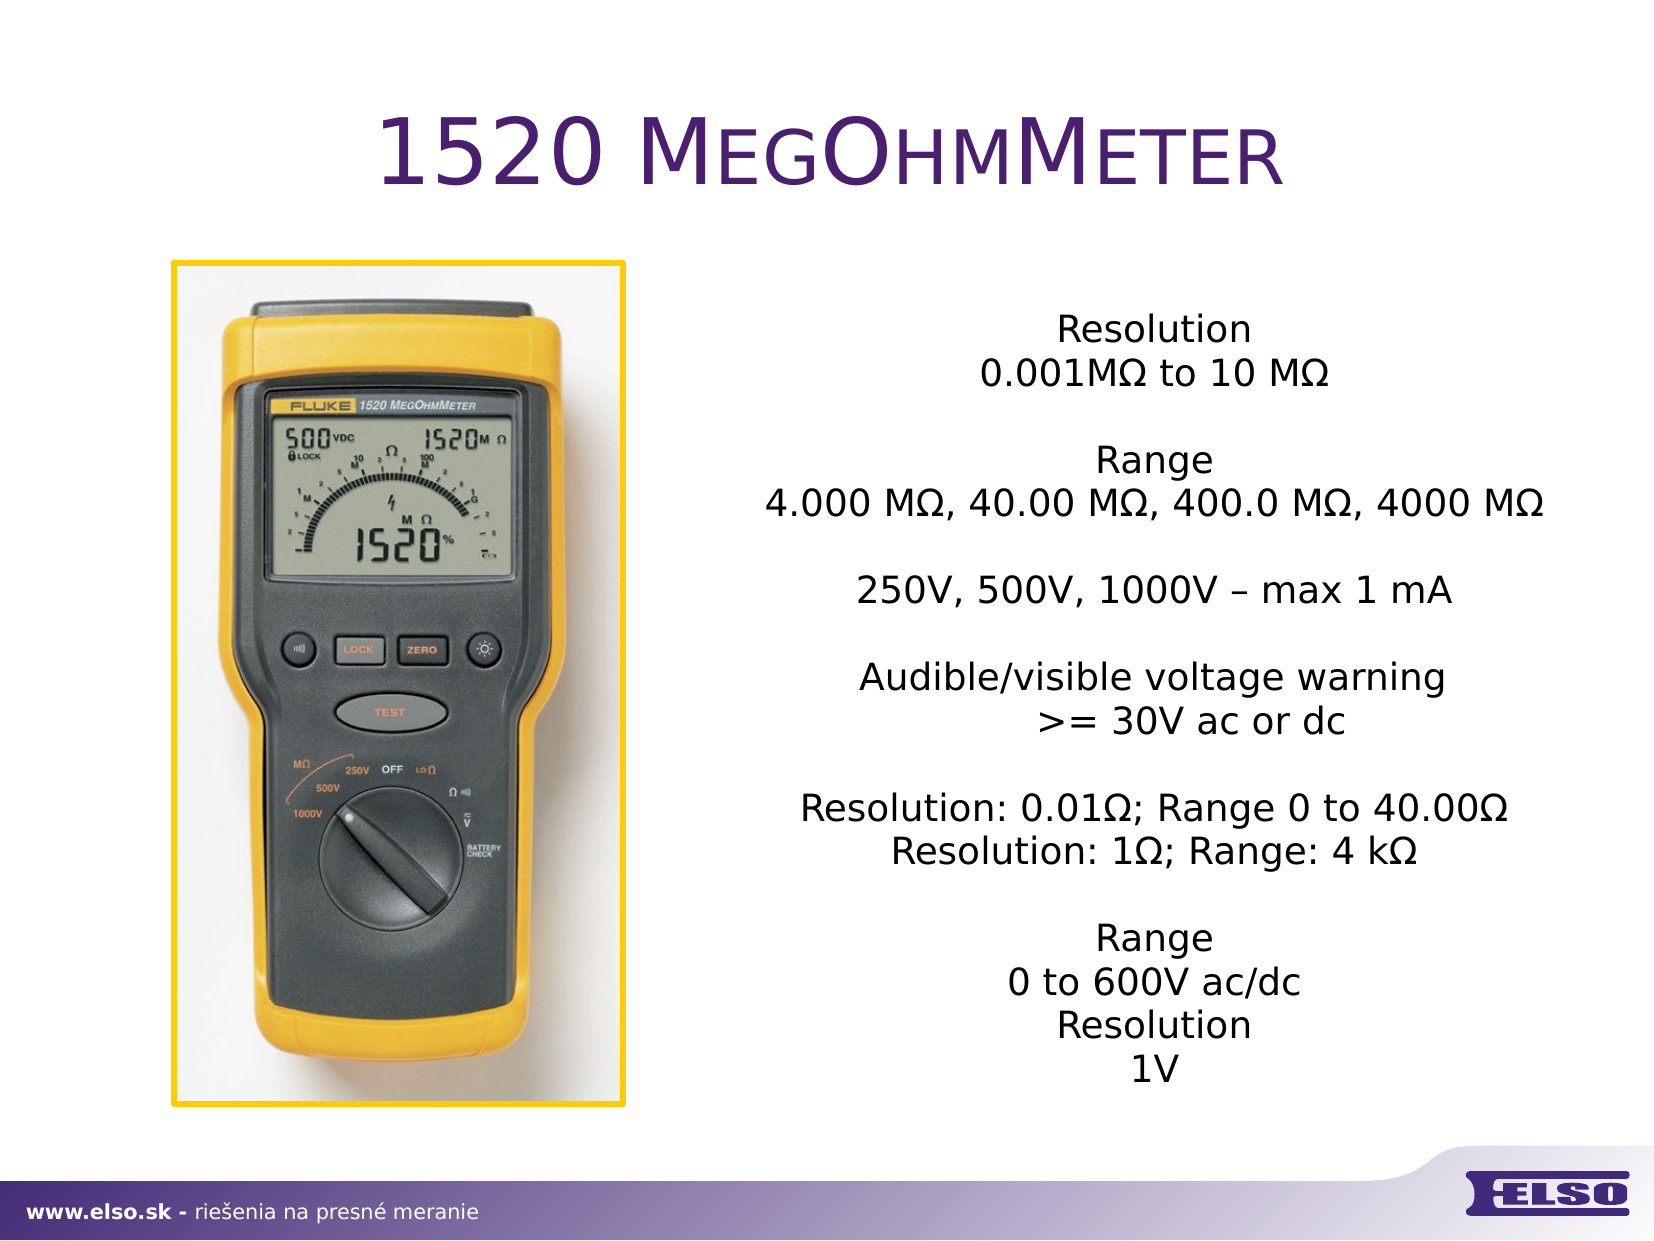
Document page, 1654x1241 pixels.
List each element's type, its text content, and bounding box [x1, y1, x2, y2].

picture [177, 265, 621, 1101]
subtitle Resolution 0.001MΩ to 10 MΩ Range 4.000 MΩ, 40.00 MΩ, 400.0 MΩ, 4000 MΩ 250V, 500V, 1000V – max 1 mA Audible/visible voltage warning >= 30V ac or dc Resolution: 0.01Ω; Range 0 to 40.00Ω Resolution: 1Ω; Range: 4 kΩ Range 0 to 600V ac/dc Resolution 1V [738, 297, 1571, 1102]
title 1520 MEGOHMMETER [88, 56, 1571, 250]
